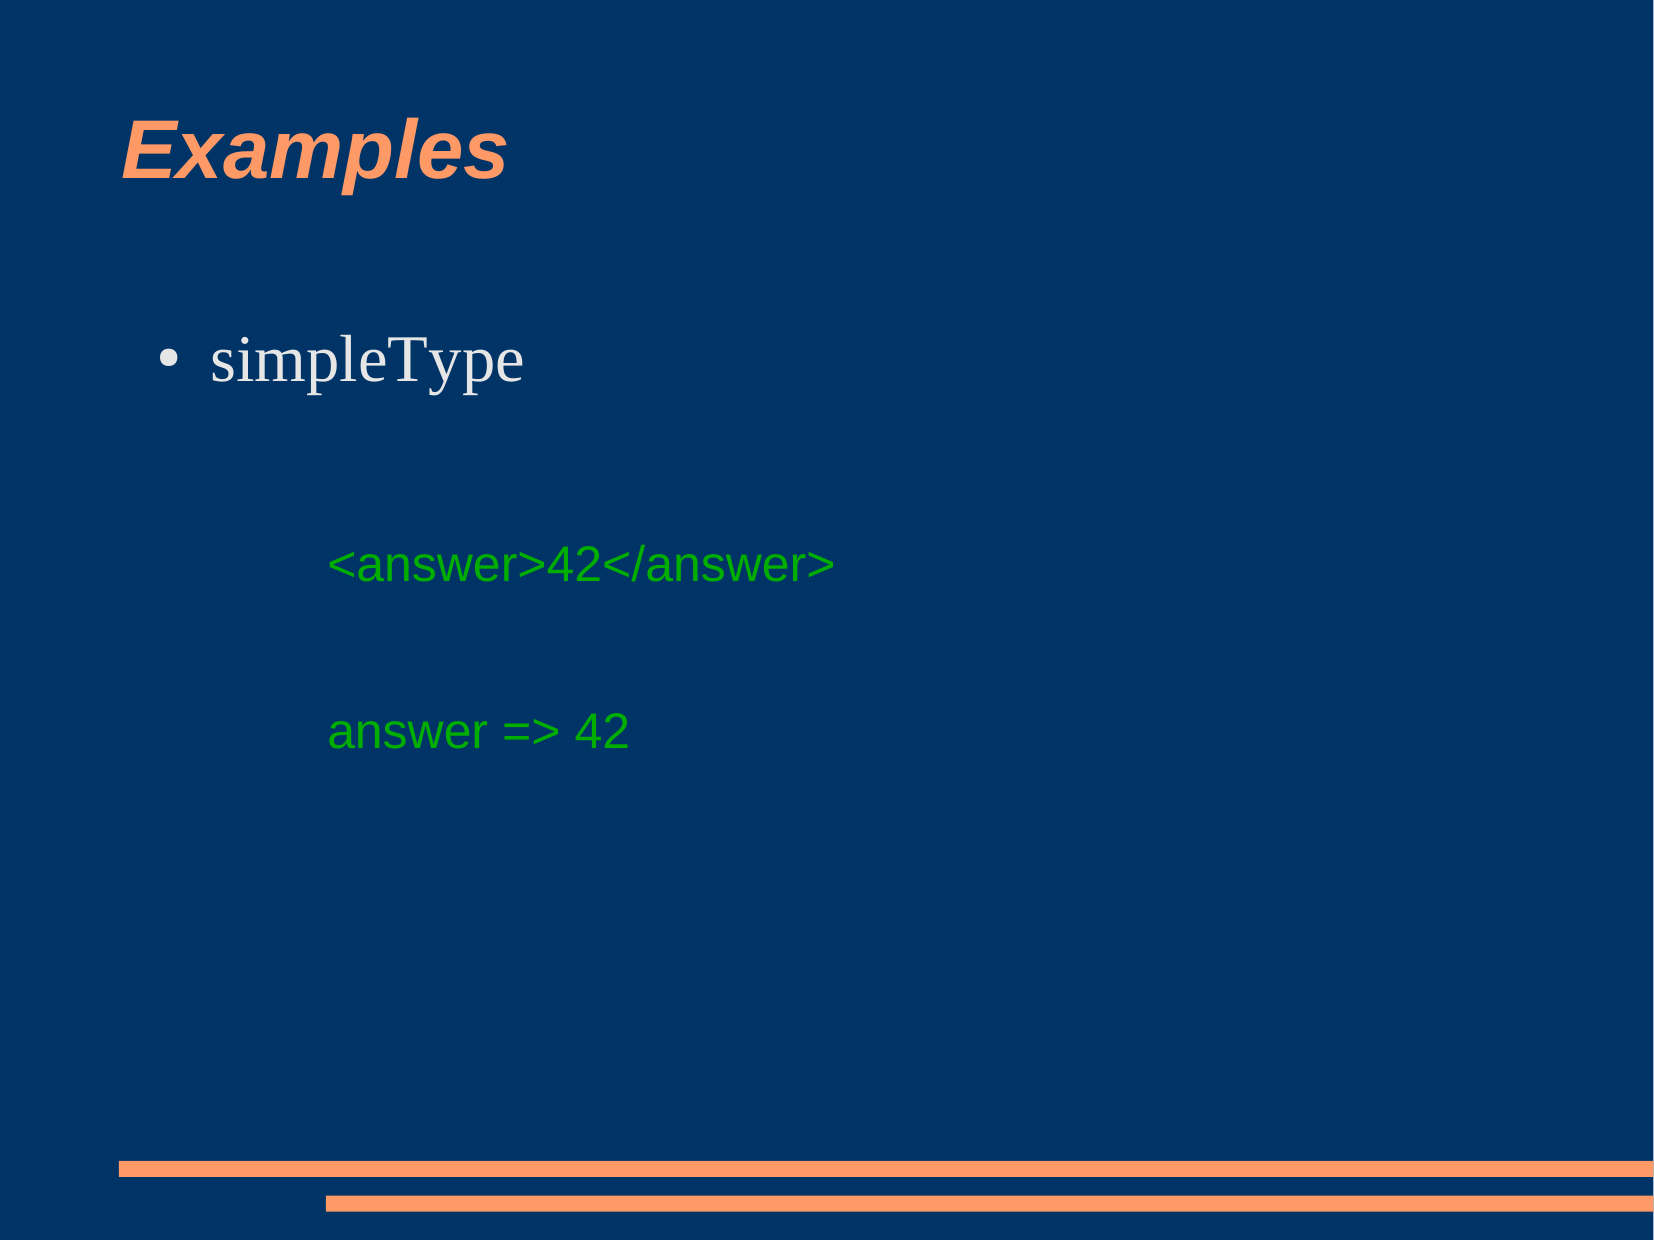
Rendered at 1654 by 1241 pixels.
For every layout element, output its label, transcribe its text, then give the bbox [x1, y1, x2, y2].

text_box <answer>42</answer> answer => 42 [312, 528, 852, 767]
title Examples [121, 46, 1534, 254]
list simpleType [121, 322, 1561, 1133]
